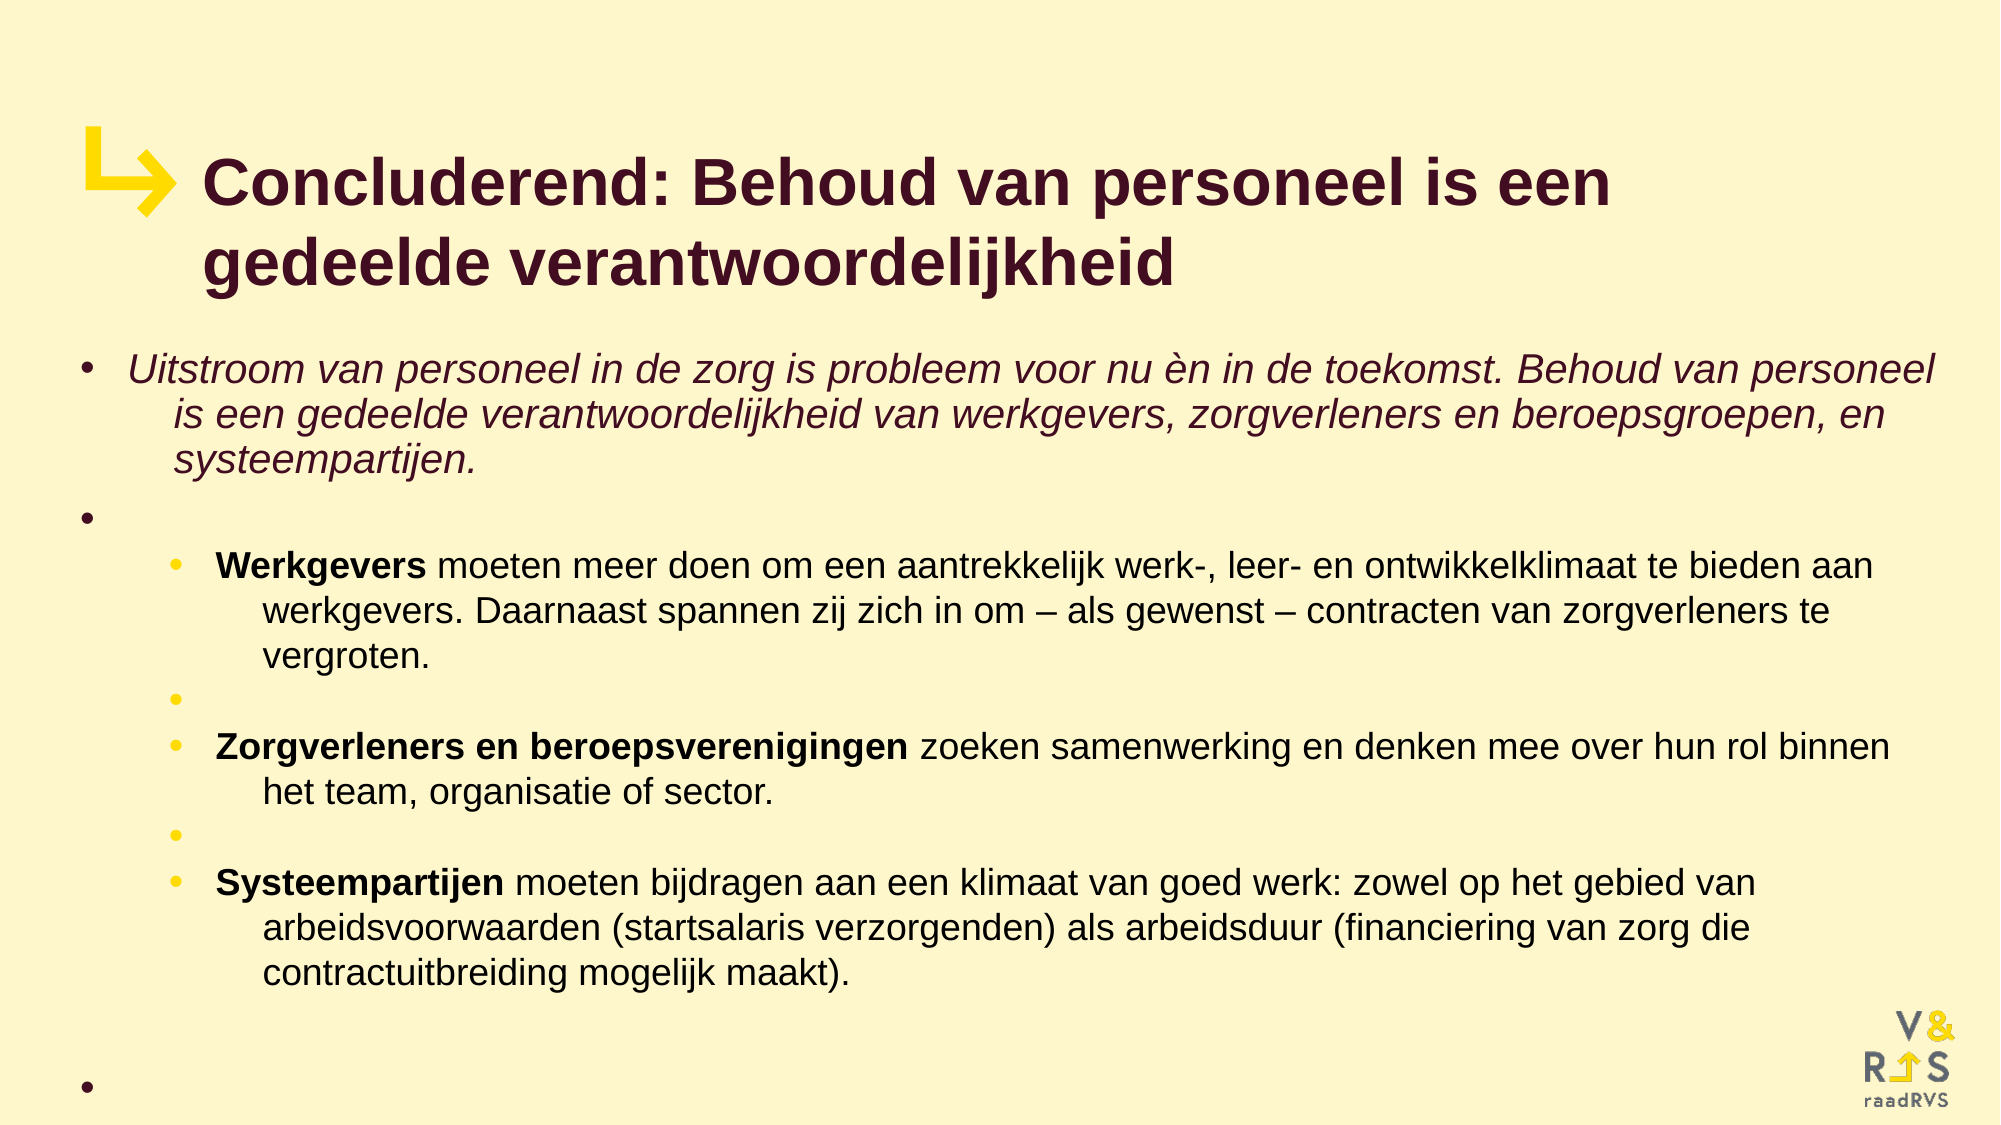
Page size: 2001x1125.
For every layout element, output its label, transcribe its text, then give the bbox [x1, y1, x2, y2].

title Concluderend: Behoud van personeel is een gedeelde verantwoordelijkheid [202, 138, 1916, 230]
list Uitstroom van personeel in de zorg is probleem voor nu èn in de toekomst. Behoud van personeel is een gedeelde verantwoordelijkheid van werkgevers, zorgverleners en beroepsgroepen, en systeempartijen. Werkgevers moeten meer doen om een aantrekkelijk werk-, leer- en ontwikkelklimaat te bieden aan werkgevers. Daarnaast spannen zij zich in om – als gewenst – contracten van zorgverleners te vergroten. Zorgverleners en beroepsverenigingen zoeken samenwerking en denken mee over hun rol binnen het team, organisatie of sector. Systeempartijen moeten bijdragen aan een klimaat van goed werk: zowel op het gebied van arbeidsvoorwaarden (startsalaris verzorgenden) als arbeidsduur (financiering van zorg die contractuitbreiding mogelijk maakt). [80, 347, 1947, 1051]
